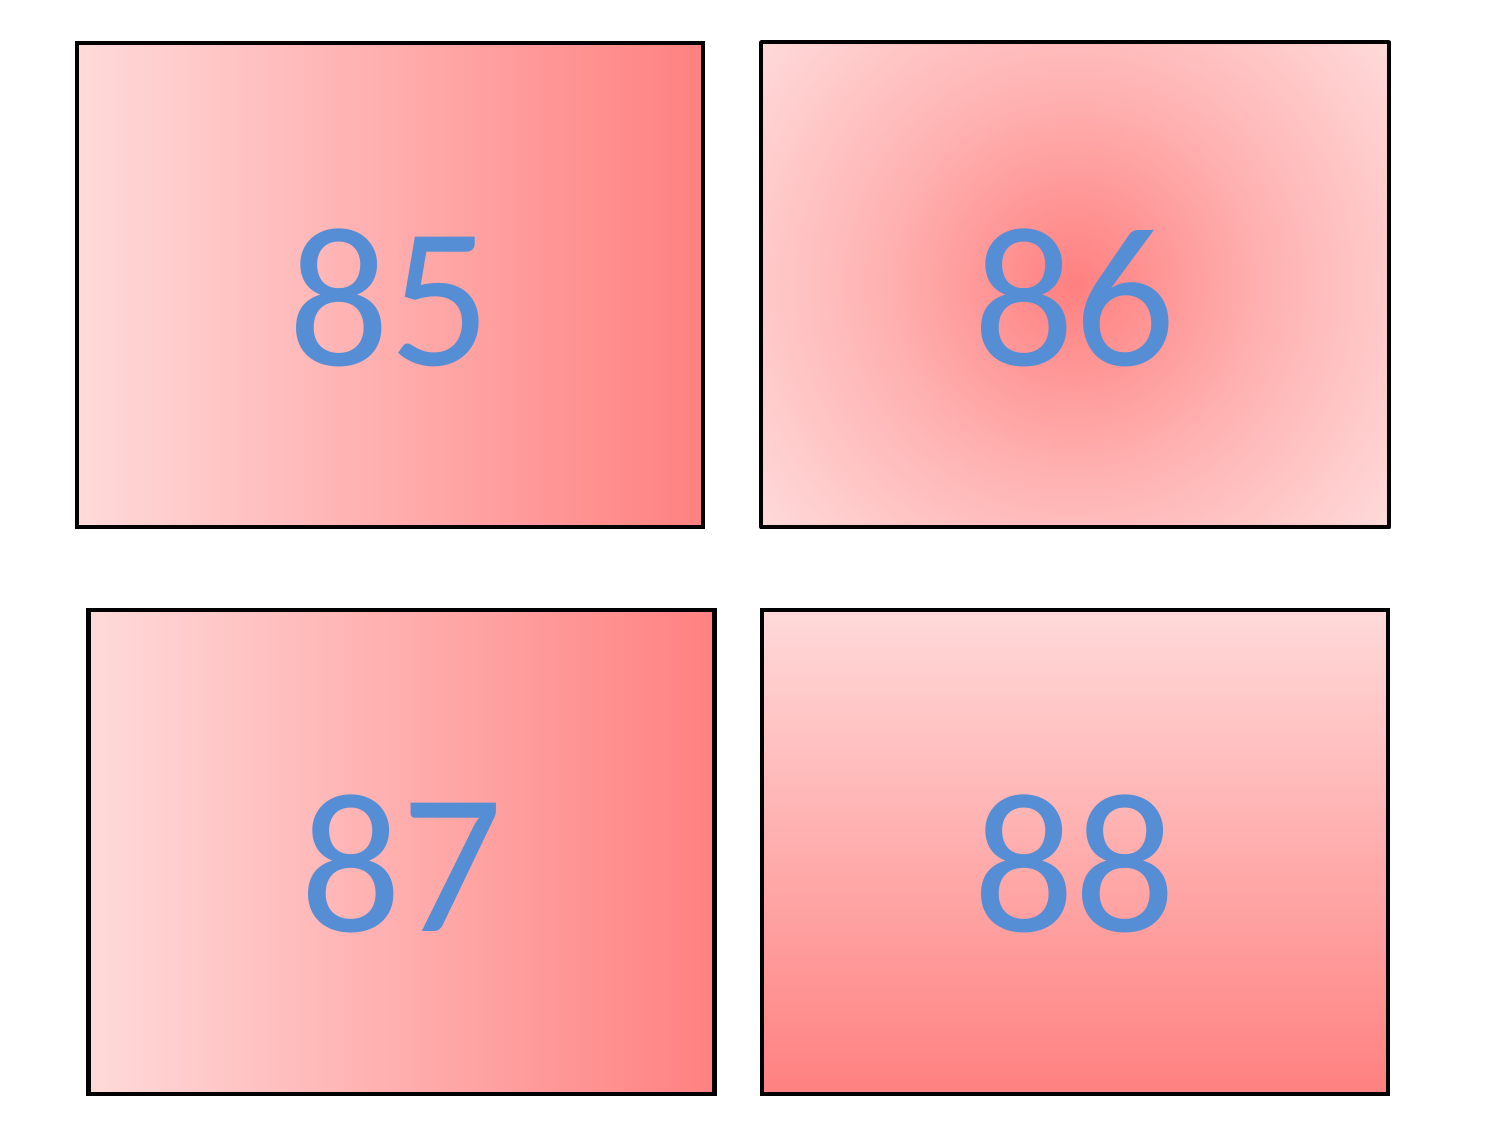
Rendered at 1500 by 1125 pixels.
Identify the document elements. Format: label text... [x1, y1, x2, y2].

text_box 86 [761, 42, 1388, 528]
text_box 87 [88, 609, 715, 1094]
text_box 85 [76, 42, 703, 528]
picture [759, 40, 1391, 529]
text_box 88 [761, 609, 1388, 1094]
